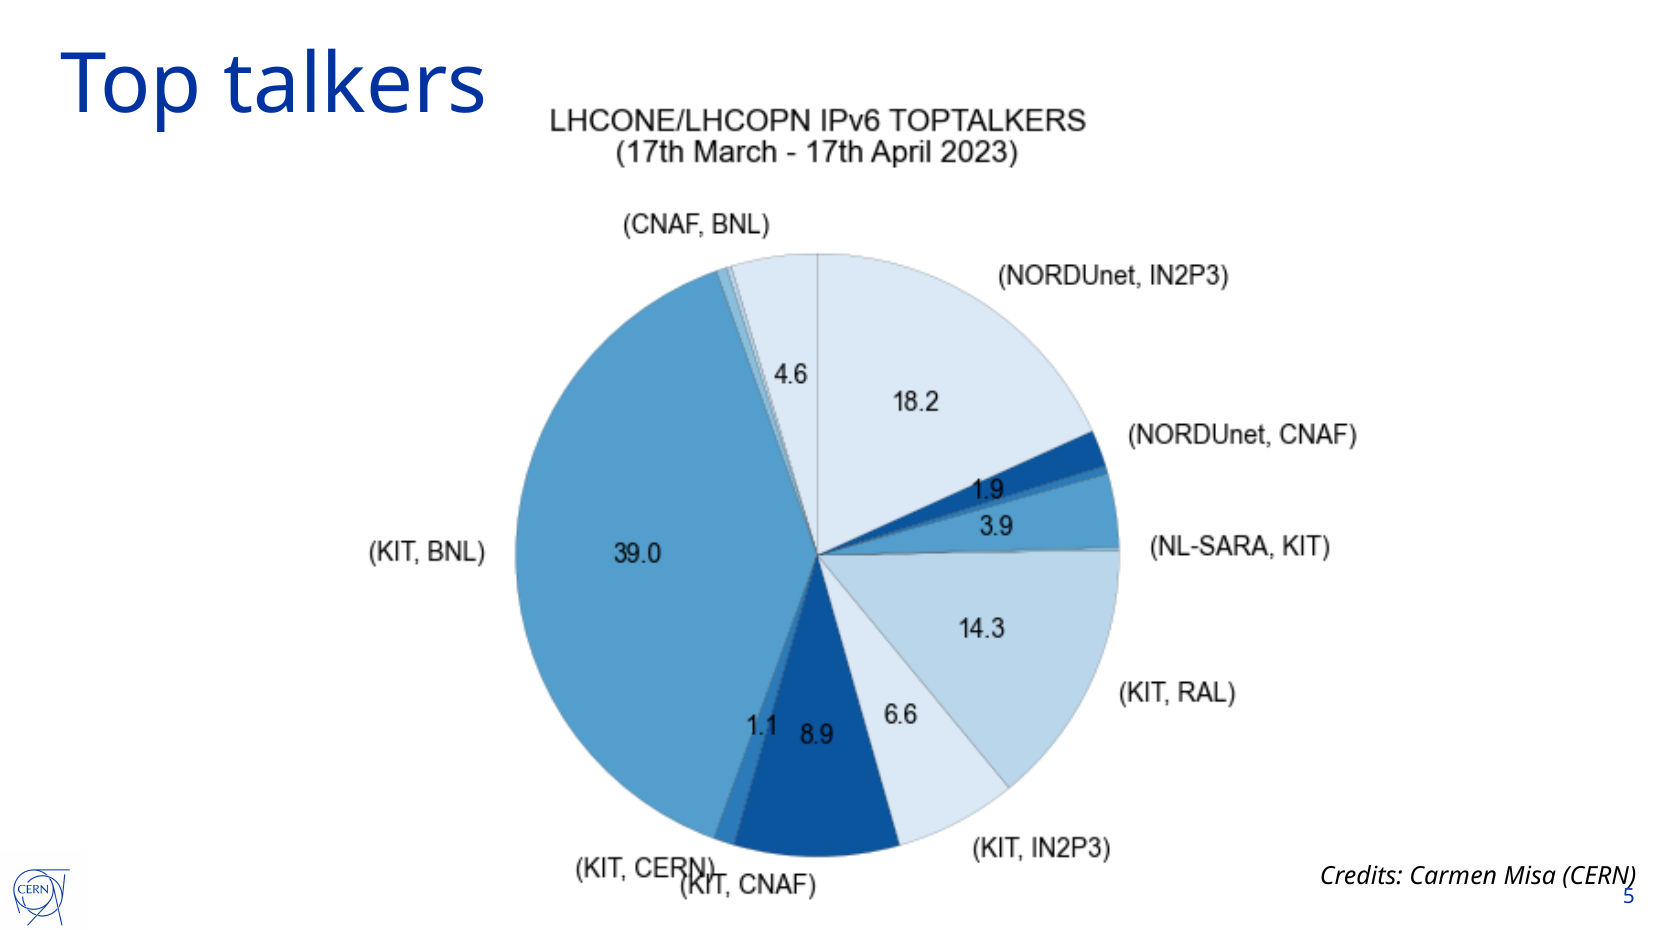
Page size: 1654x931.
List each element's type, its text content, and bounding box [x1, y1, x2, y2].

picture [259, 174, 1430, 931]
title Top talkers [60, 23, 1528, 174]
picture [0, 850, 127, 931]
text_box Credits: Carmen Misa (CERN) [1305, 850, 1654, 922]
